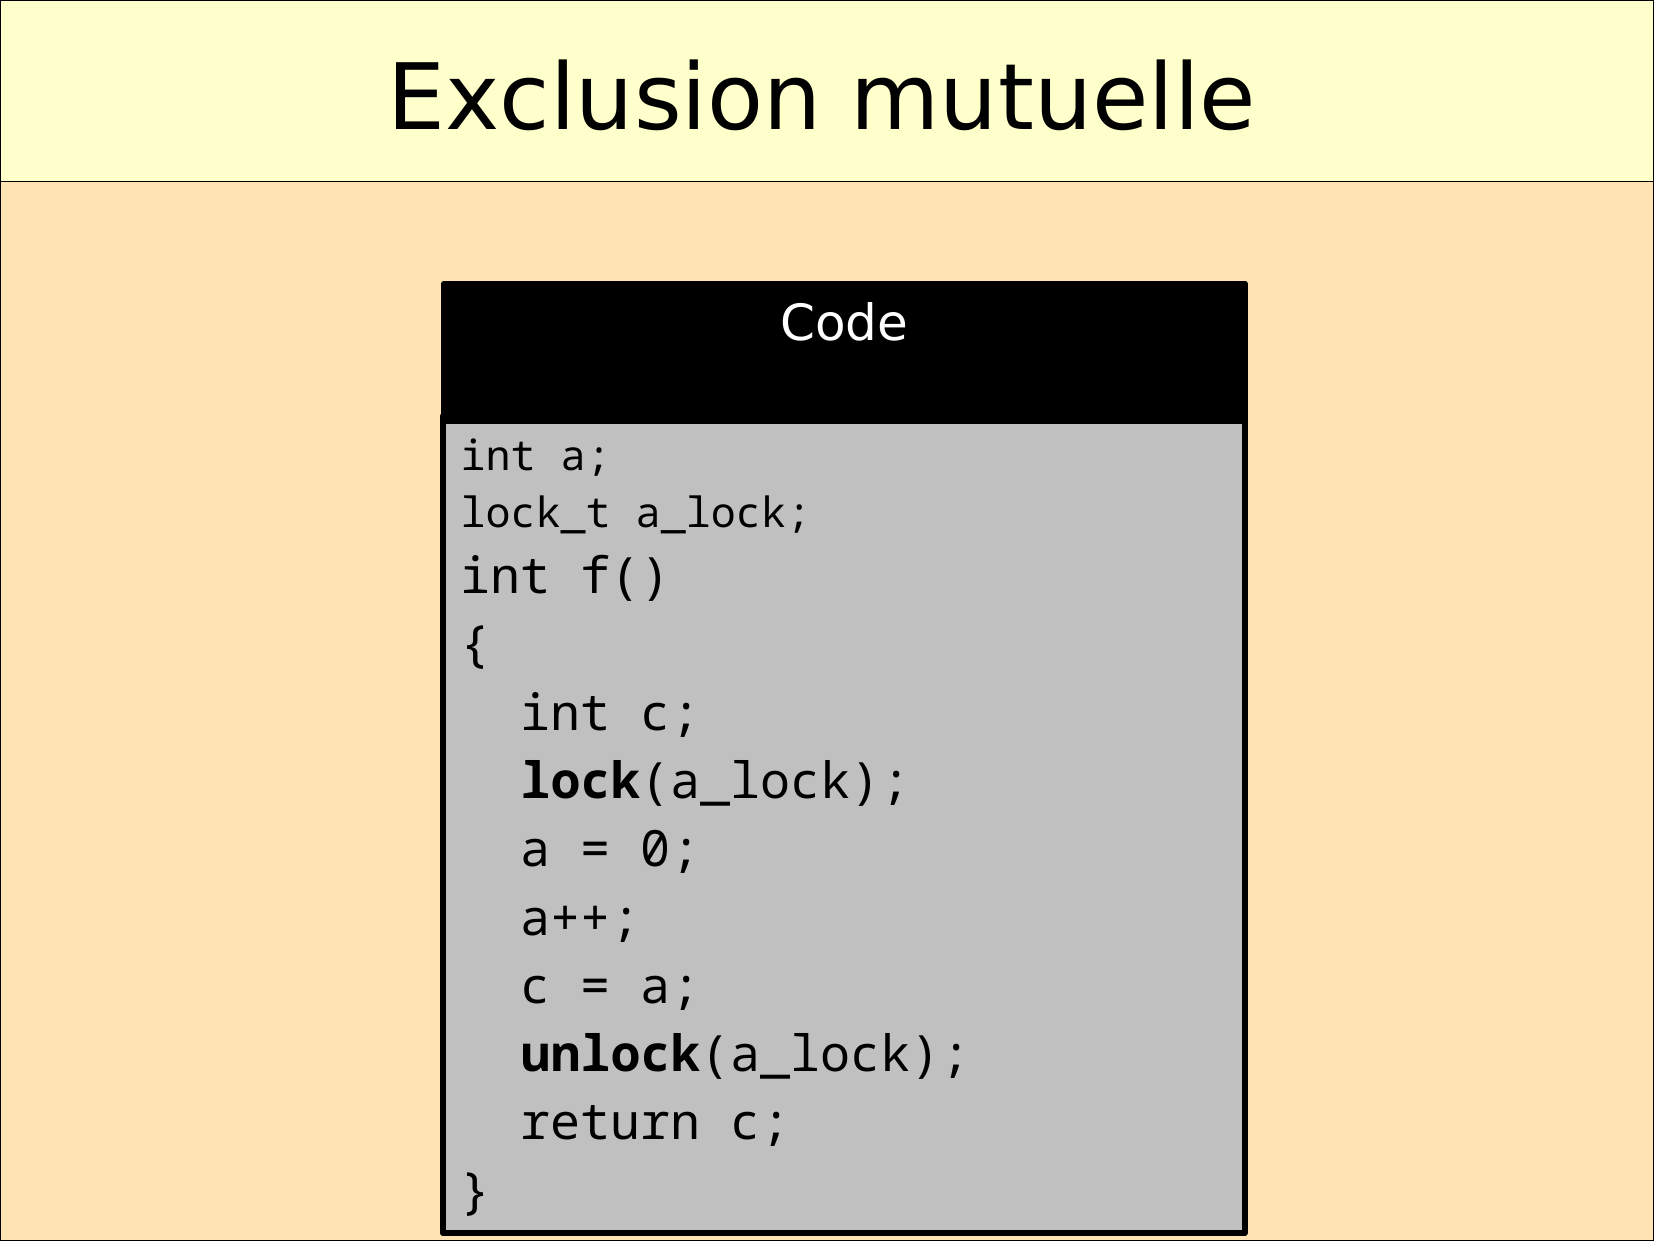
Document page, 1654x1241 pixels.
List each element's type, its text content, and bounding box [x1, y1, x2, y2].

text_box Code [444, 283, 1245, 421]
text_box int a; lock_t a_lock; int f() { int c; lock(a_lock); a = 0; a++; c = a; unlock(a_lock); return c; } [442, 424, 1245, 1117]
title Exclusion mutuelle [114, 38, 1531, 158]
